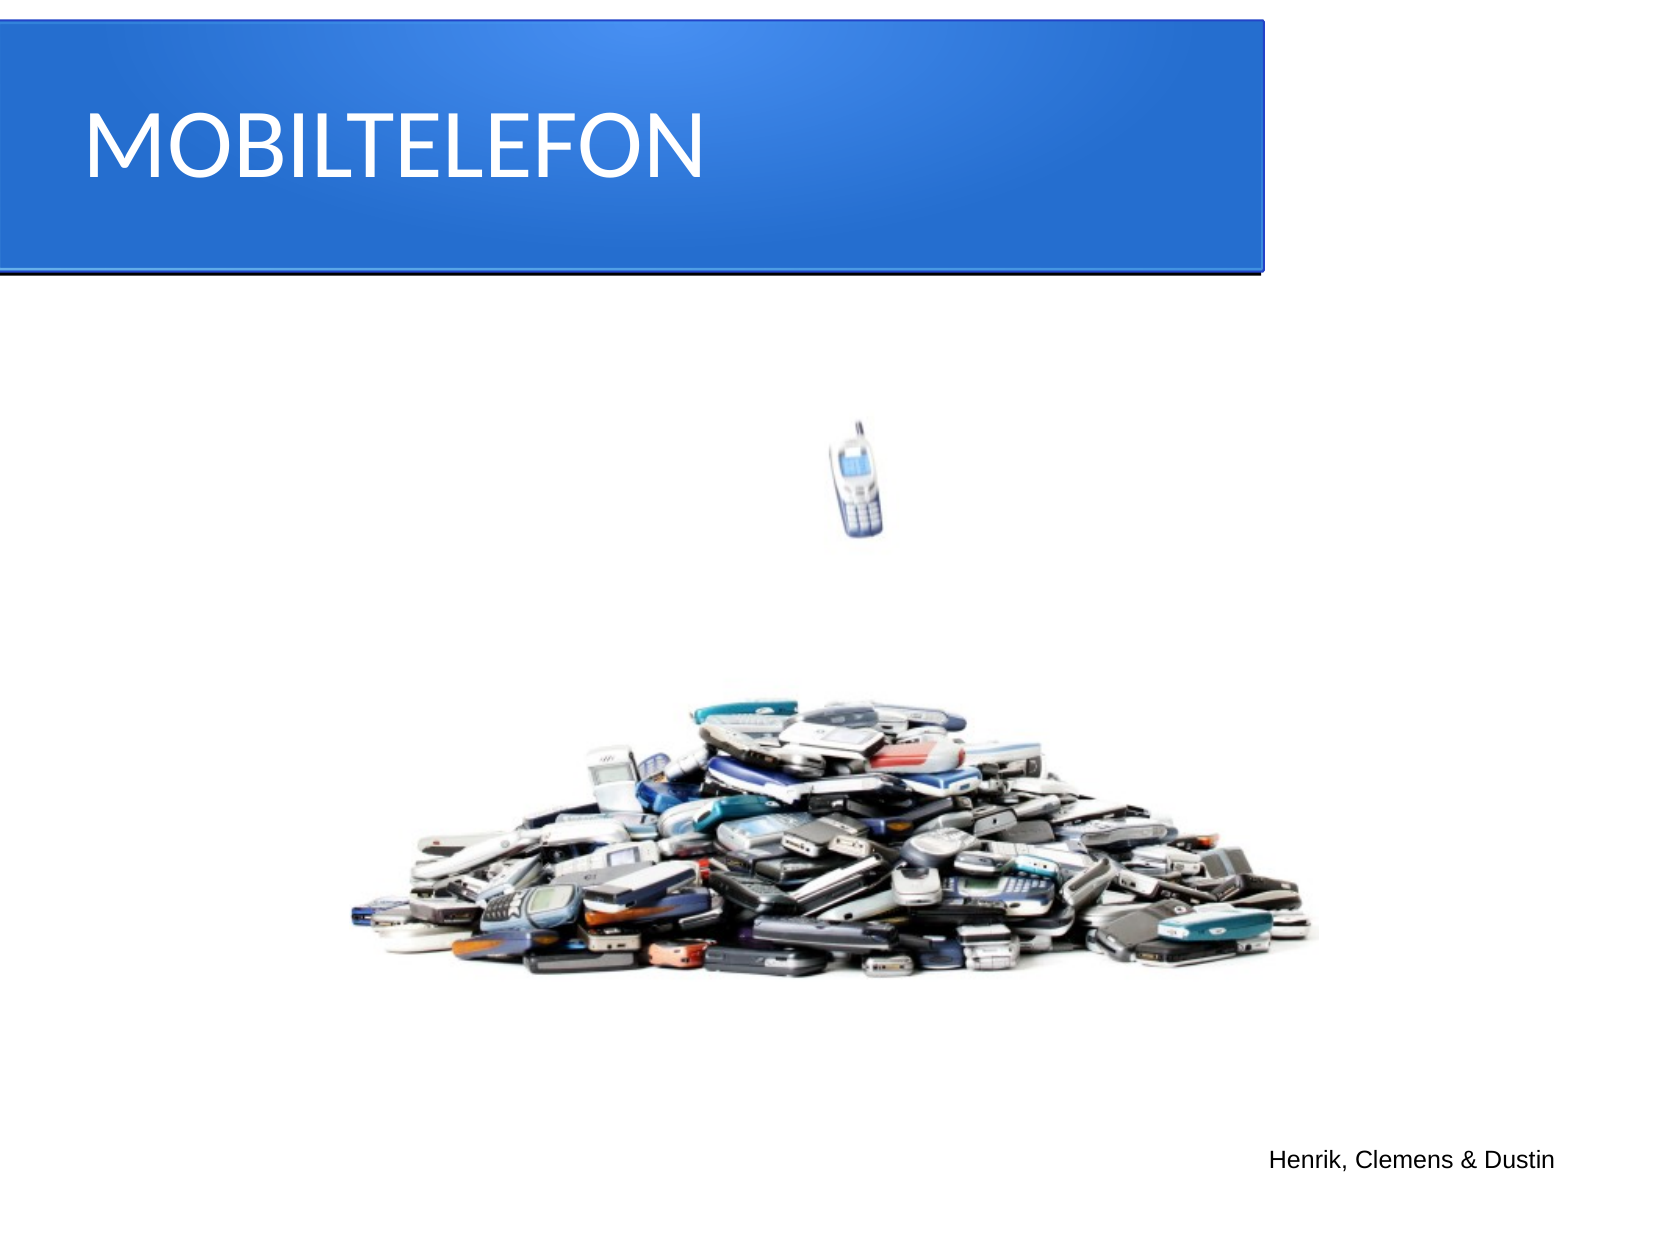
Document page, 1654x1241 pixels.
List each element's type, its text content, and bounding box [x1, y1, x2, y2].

picture [349, 354, 1319, 1000]
text_box Henrik, Clemens & Dustin [1254, 1138, 1571, 1182]
title MOBILTELEFON [82, 49, 1250, 257]
